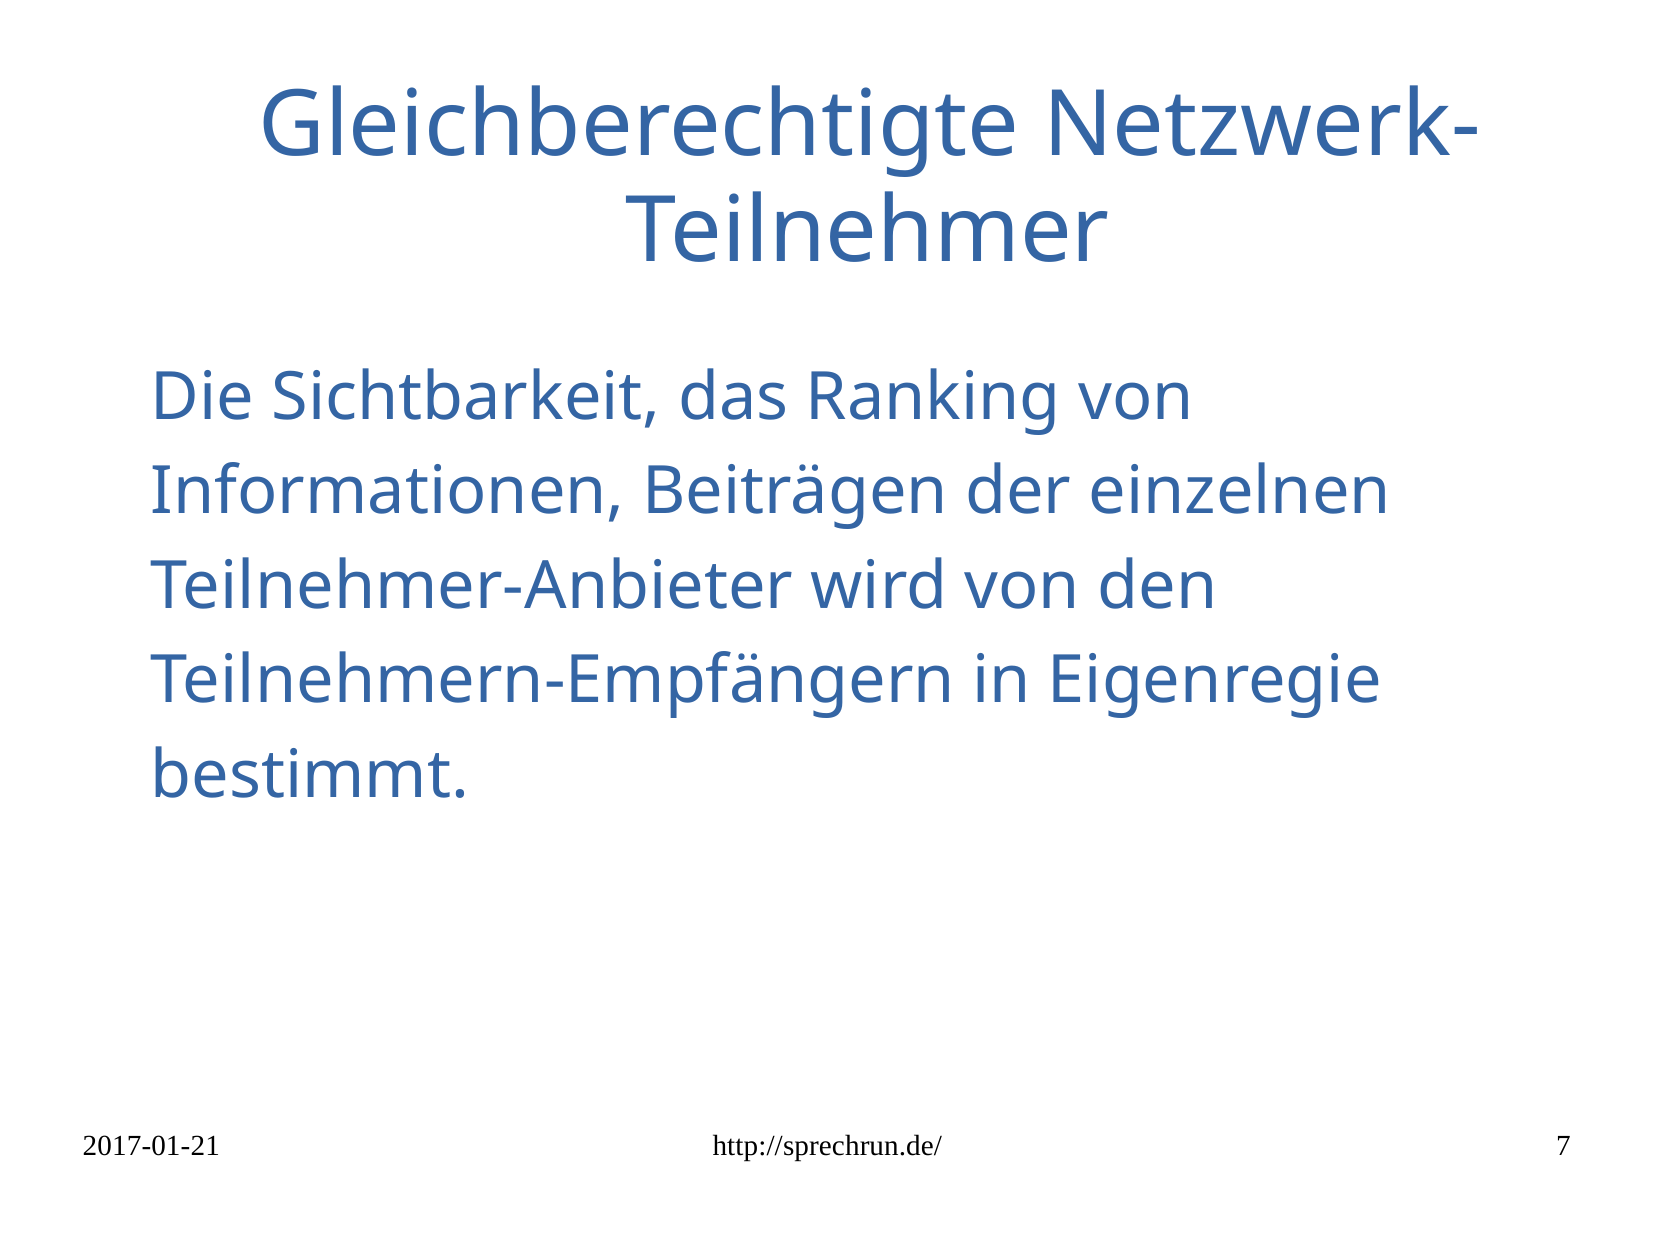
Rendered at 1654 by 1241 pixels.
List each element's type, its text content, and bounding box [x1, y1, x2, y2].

list Die Sichtbarkeit, das Ranking von Informationen, Beiträgen der einzelnen Teilnehmer-Anbieter wird von den Teilnehmern-Empfängern in Eigenregie bestimmt. [150, 344, 1568, 817]
title Gleichberechtigte Netzwerk-Teilnehmer [82, 22, 1654, 343]
